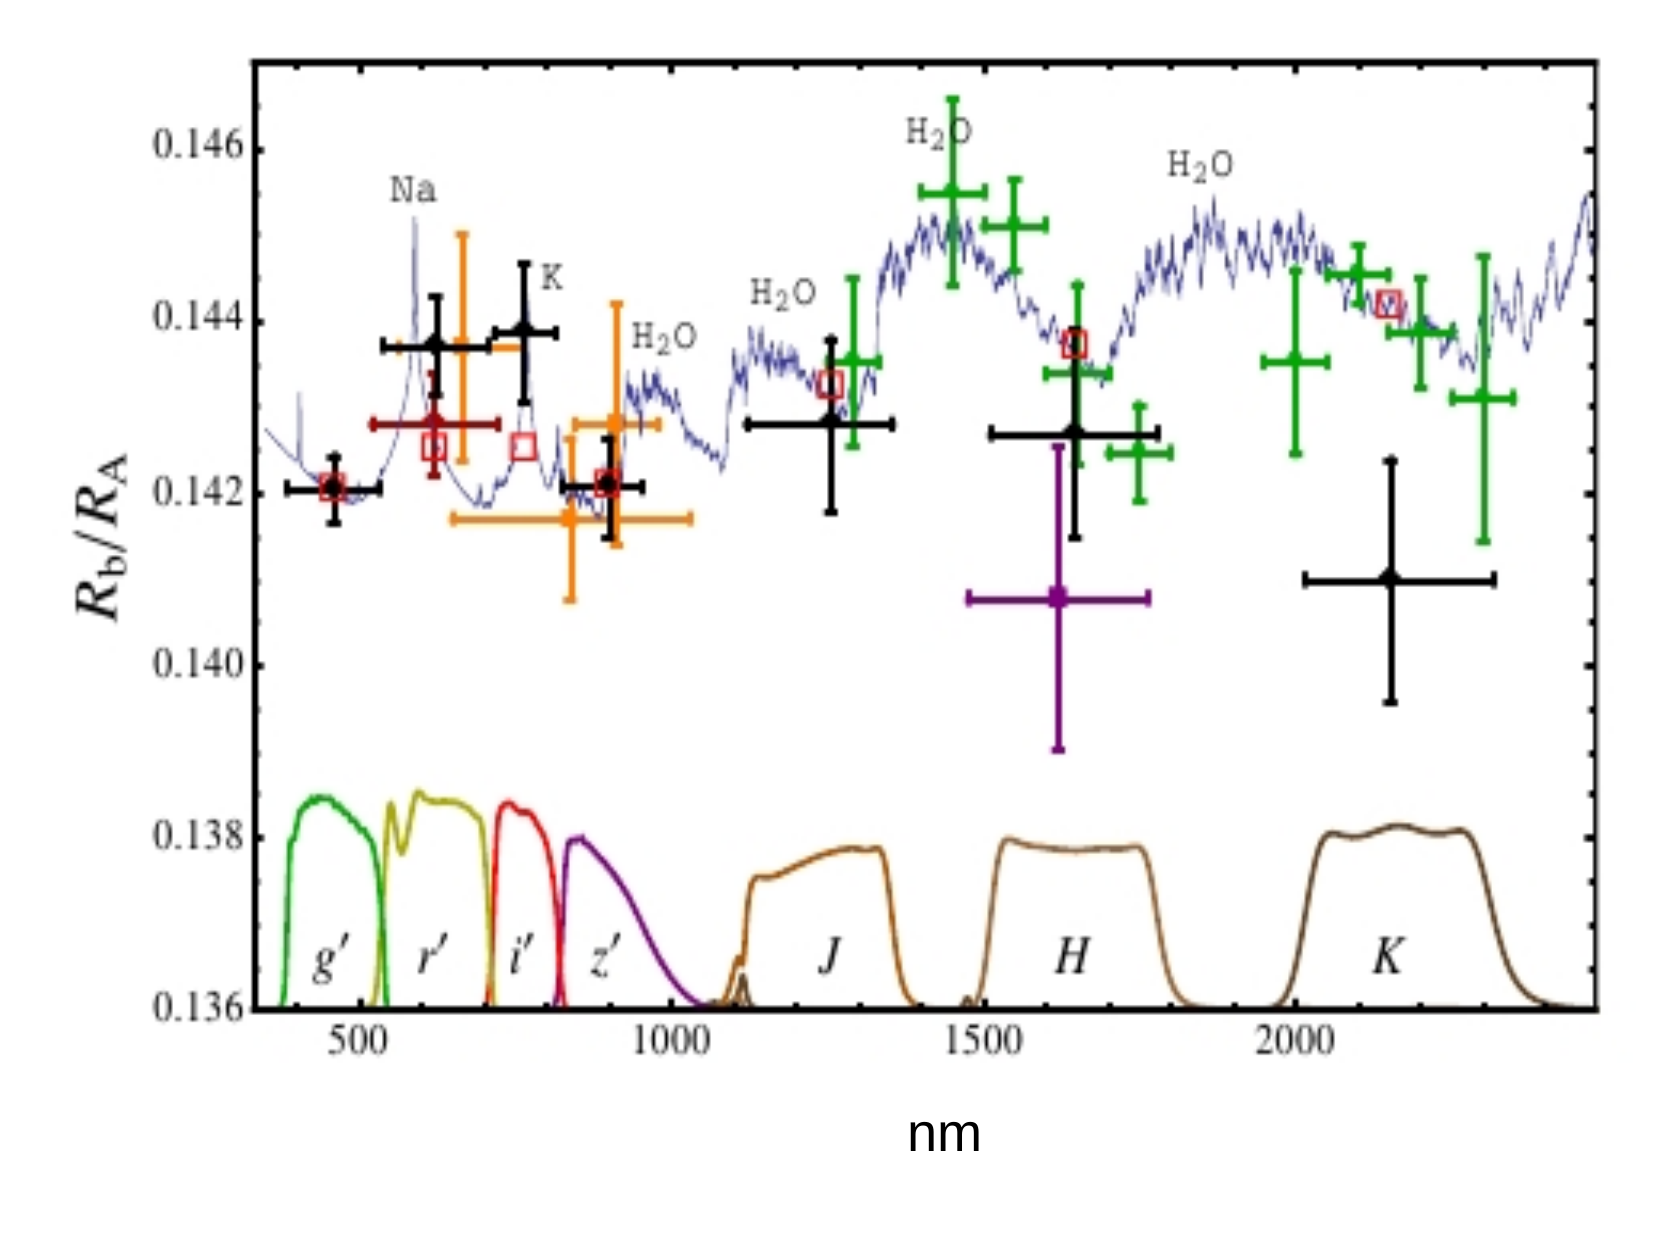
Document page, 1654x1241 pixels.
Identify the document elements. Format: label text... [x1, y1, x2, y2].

picture [0, 9, 1636, 1111]
text_box nm [660, 1094, 1231, 1171]
